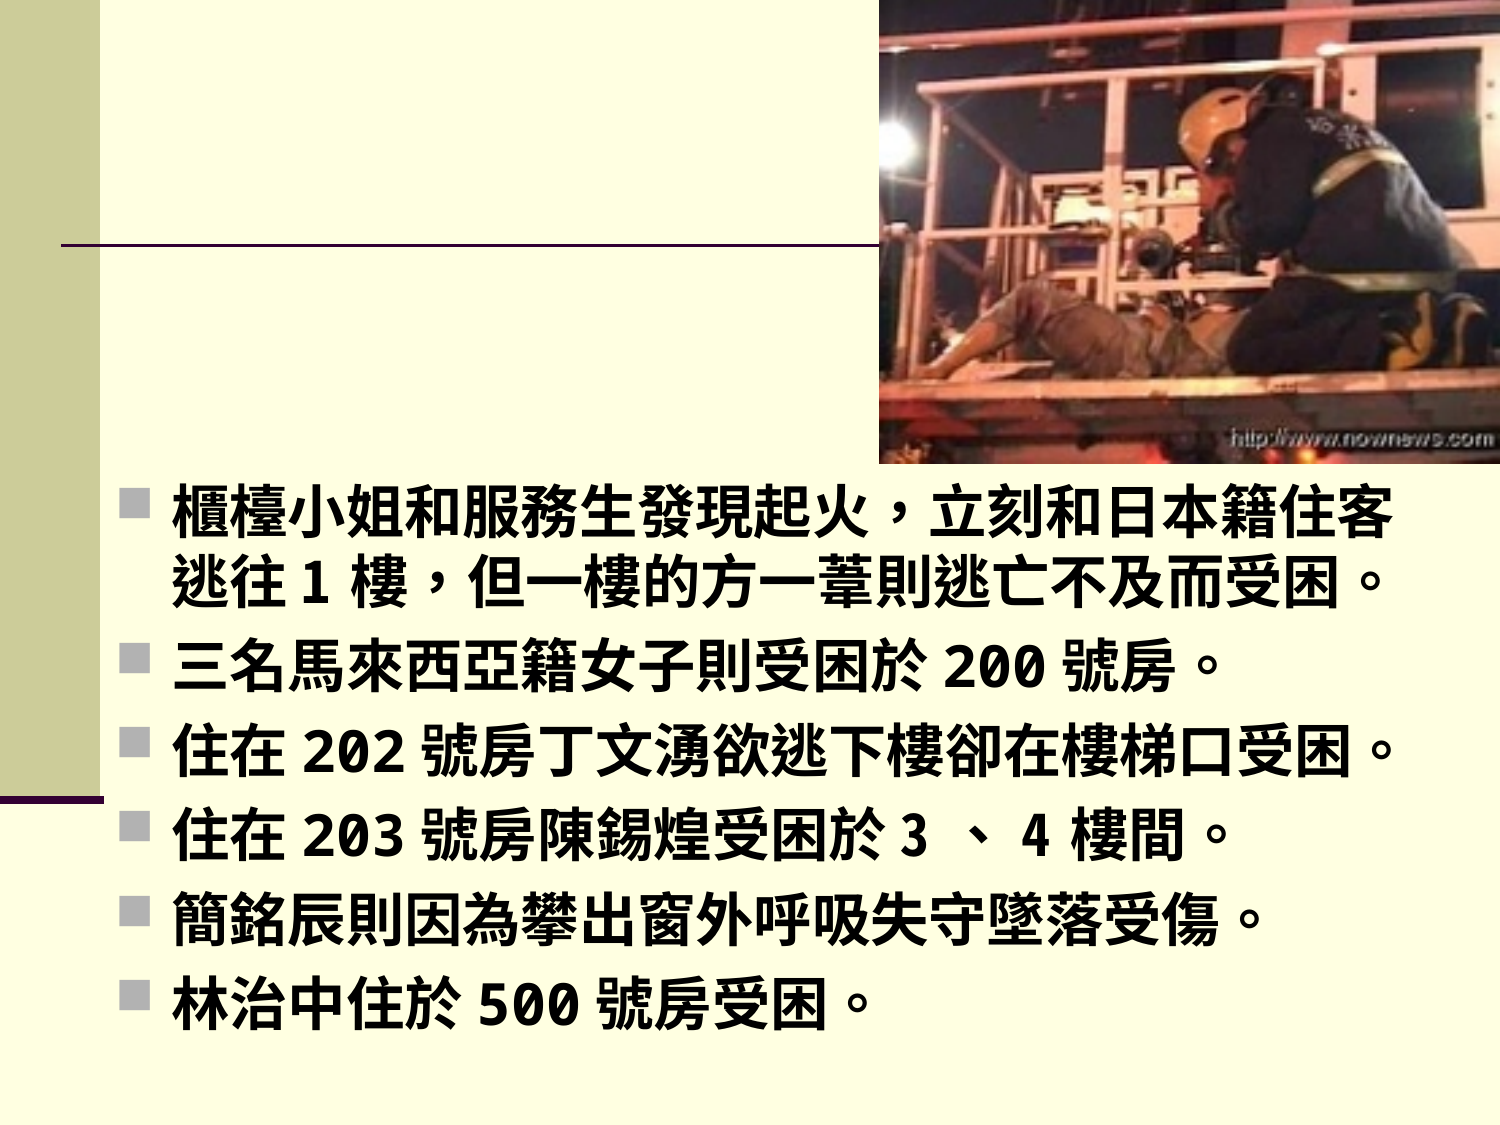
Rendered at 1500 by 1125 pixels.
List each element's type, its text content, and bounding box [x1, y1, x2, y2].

picture [879, 0, 1500, 464]
list 櫃檯小姐和服務生發現起火，立刻和日本籍住客逃往1樓，但一樓的方一葦則逃亡不及而受困。 三名馬來西亞籍女子則受困於200號房。 住在202號房丁文湧欲逃下樓卻在樓梯口受困。 住在203號房陳錫煌受困於3、4樓間。 簡銘辰則因為攀出窗外呼吸失守墜落受傷。 林治中住於500號房受困。 [100, 467, 1436, 1058]
